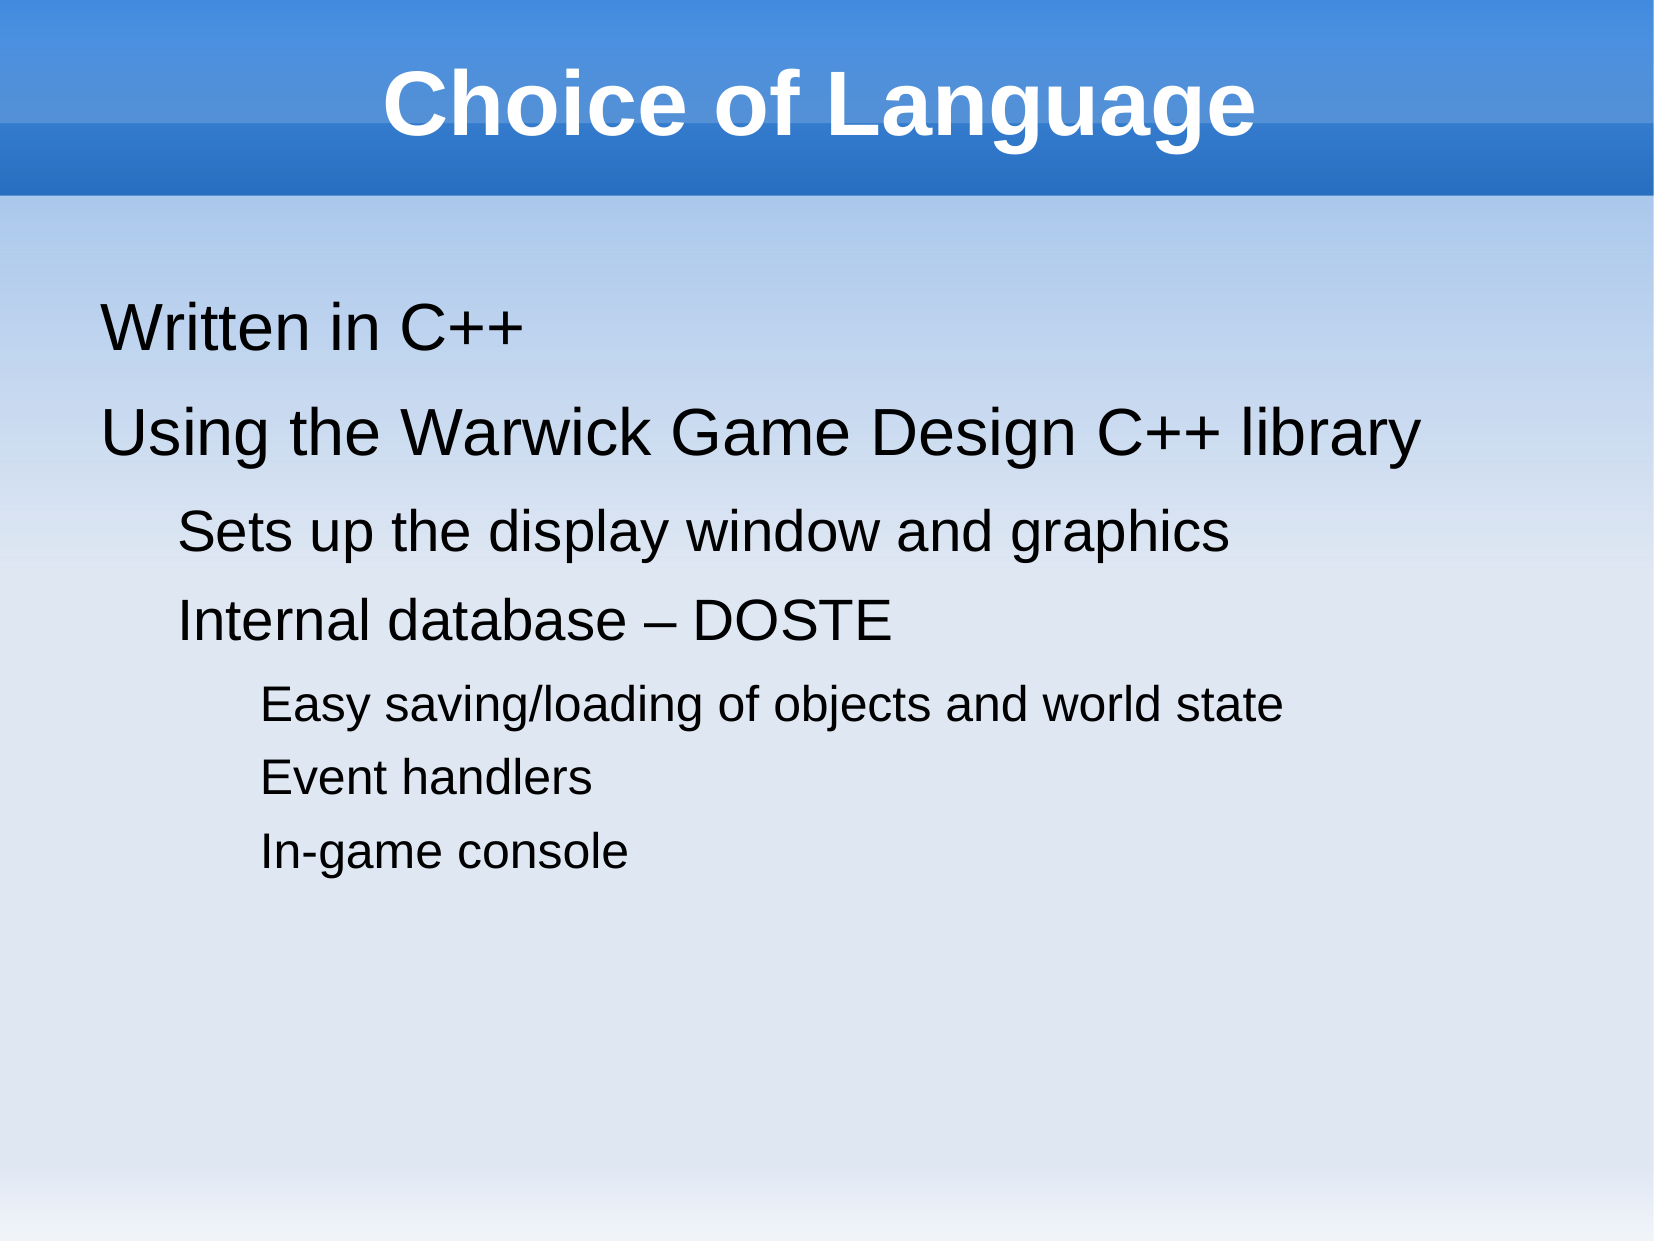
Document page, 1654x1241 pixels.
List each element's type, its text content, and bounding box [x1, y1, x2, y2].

title Choice of Language [76, 7, 1565, 200]
list Written in C++ Using the Warwick Game Design C++ library Sets up the display window and graphics Internal database – DOSTE Easy saving/loading of objects and world state Event handlers In-game console [82, 290, 1571, 1094]
picture [0, 0, 1654, 1241]
